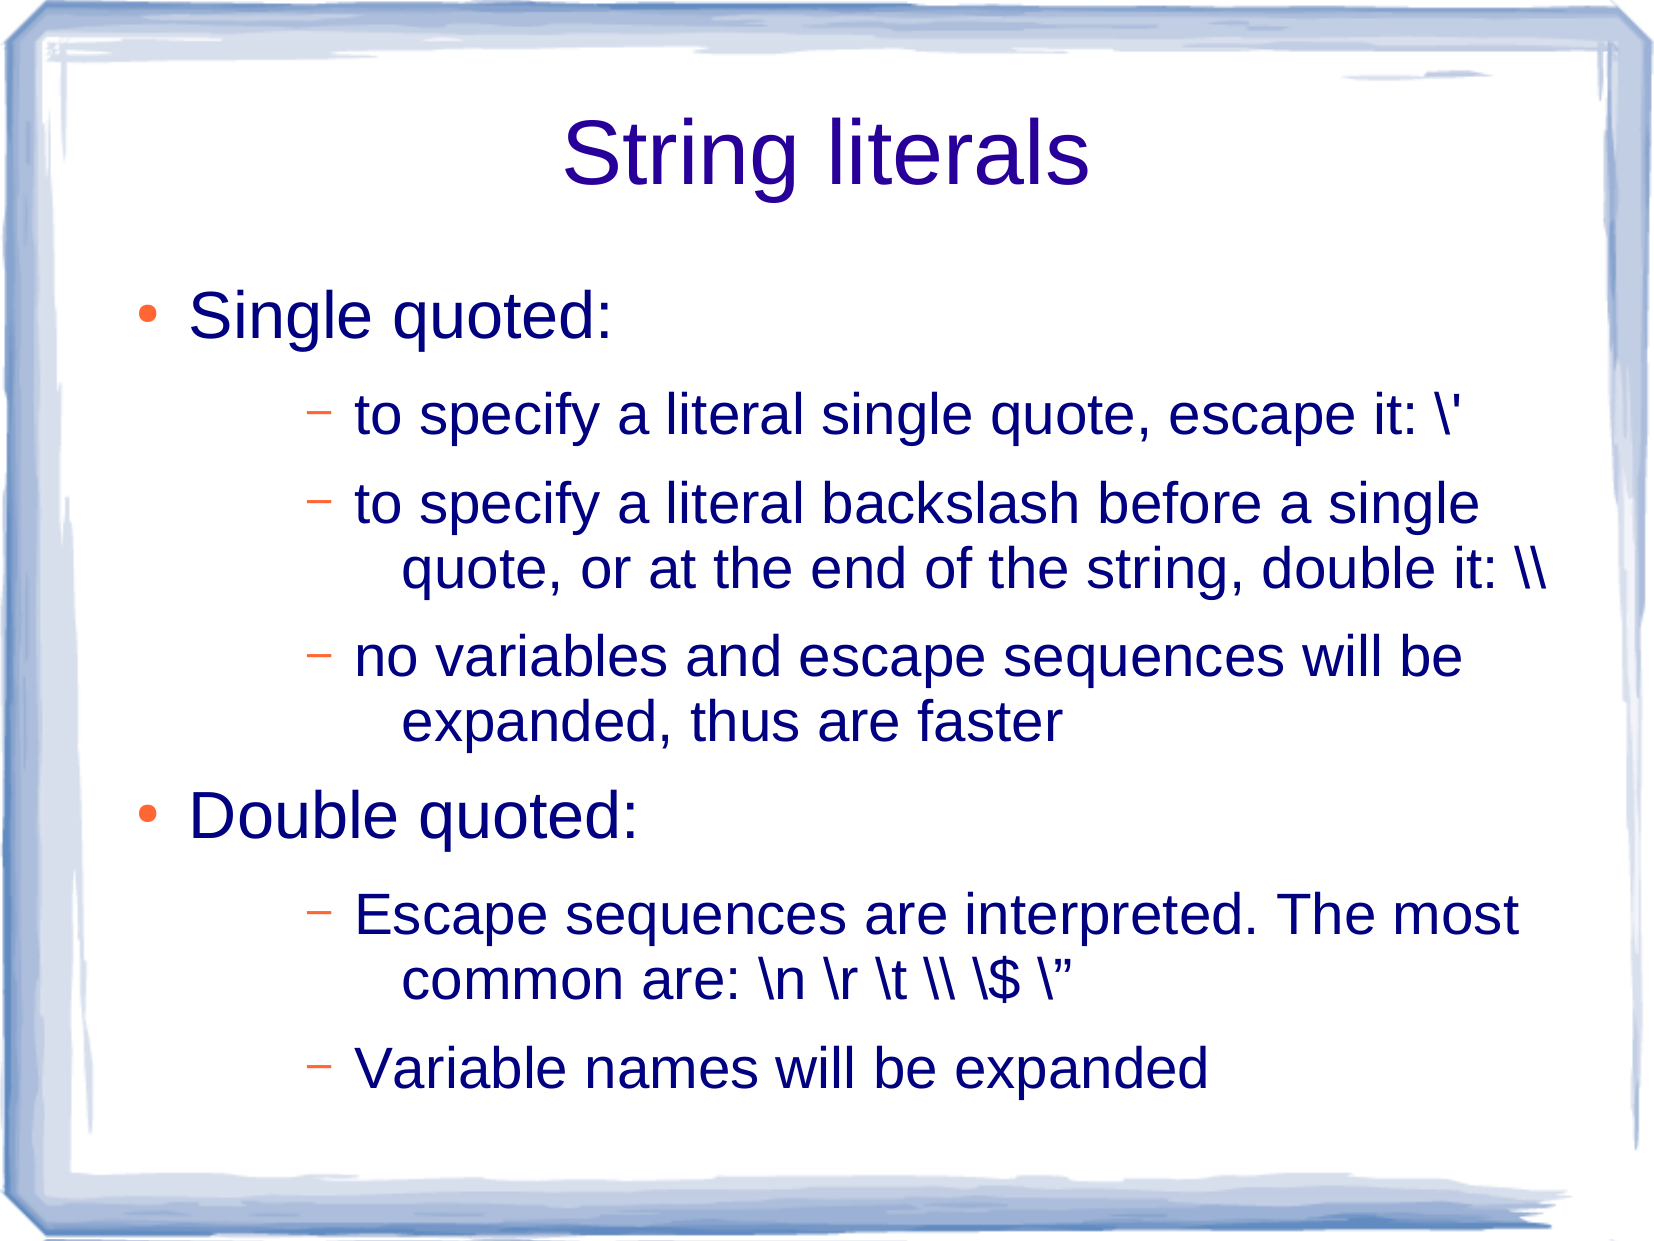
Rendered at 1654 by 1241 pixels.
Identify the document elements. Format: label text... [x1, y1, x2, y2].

title String literals [82, 49, 1571, 257]
picture [0, 0, 1654, 1241]
list Single quoted: to specify a literal single quote, escape it: \' to specify a literal backslash before a single quote, or at the end of the string, double it: \\ no variables and escape sequences will be expanded, thus are faster Double quoted: Escape sequences are interpreted. The most common are: \n \r \t \\ \$ \” Variable names will be expanded [118, 277, 1571, 1101]
